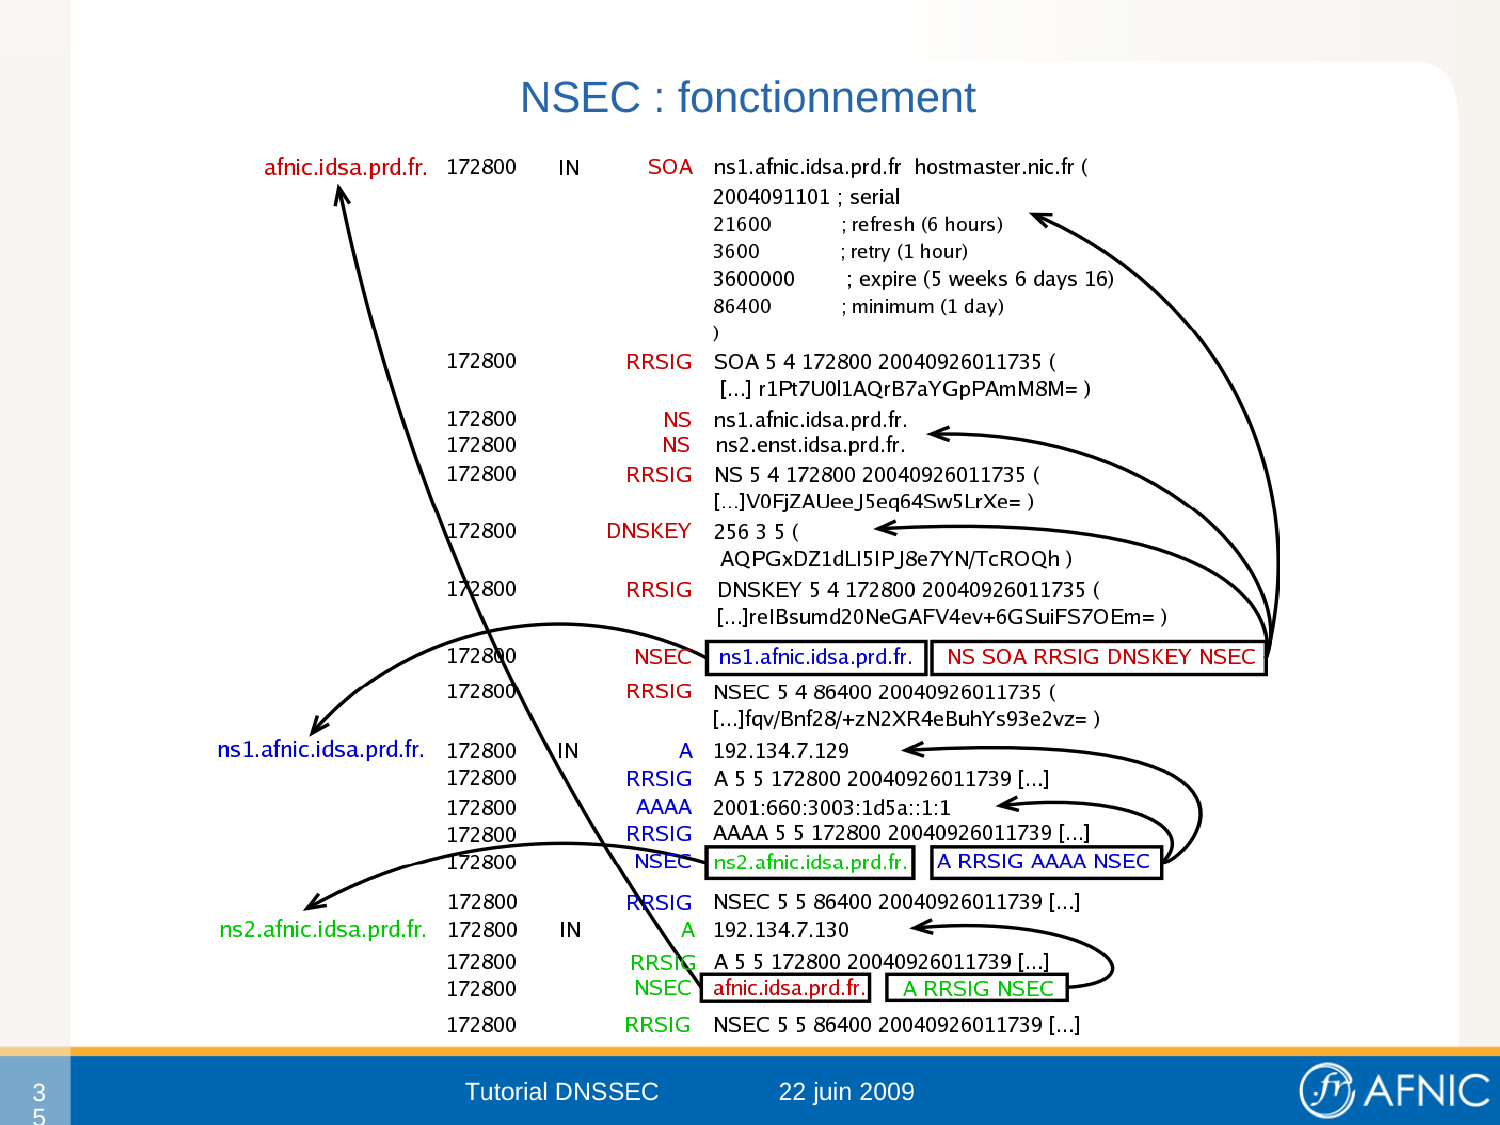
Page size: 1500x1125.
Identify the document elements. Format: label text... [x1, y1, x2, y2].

title NSEC : fonctionnement [108, 31, 1389, 159]
picture [0, 0, 1500, 1125]
